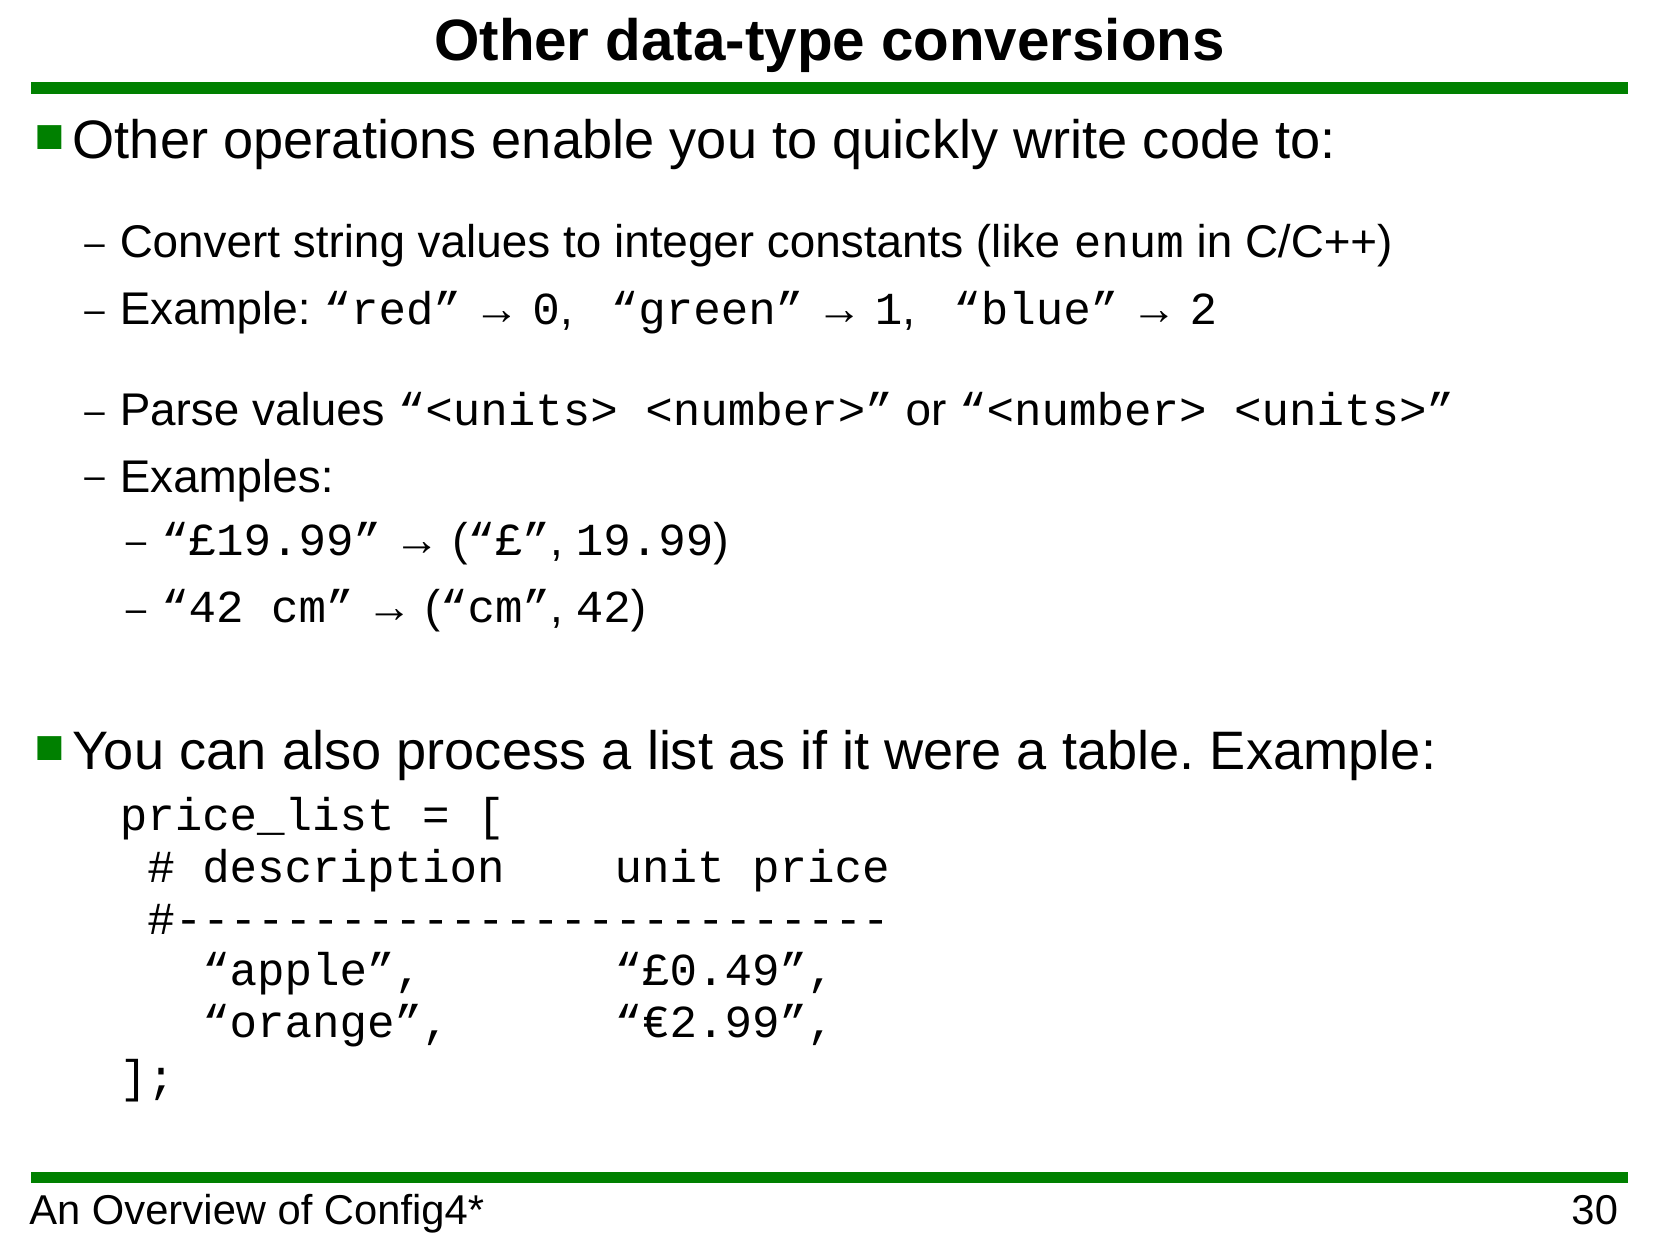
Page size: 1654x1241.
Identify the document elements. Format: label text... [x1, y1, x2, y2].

list Other operations enable you to quickly write code to: Convert string values to integer constants (like enum in C/C++) Example: “red” → 0, “green” → 1, “blue” → 2 Parse values “<units> <number>” or “<number> <units>” Examples: “£19.99” → (“£”, 19.99) “42 cm” → (“cm”, 42) You can also process a list as if it were a table. Example: price_list = [ # description unit price #-------------------------- “apple”, “£0.49”, “orange”, “€2.99”, ]; [31, 109, 1629, 1146]
title Other data-type conversions [31, 7, 1629, 73]
